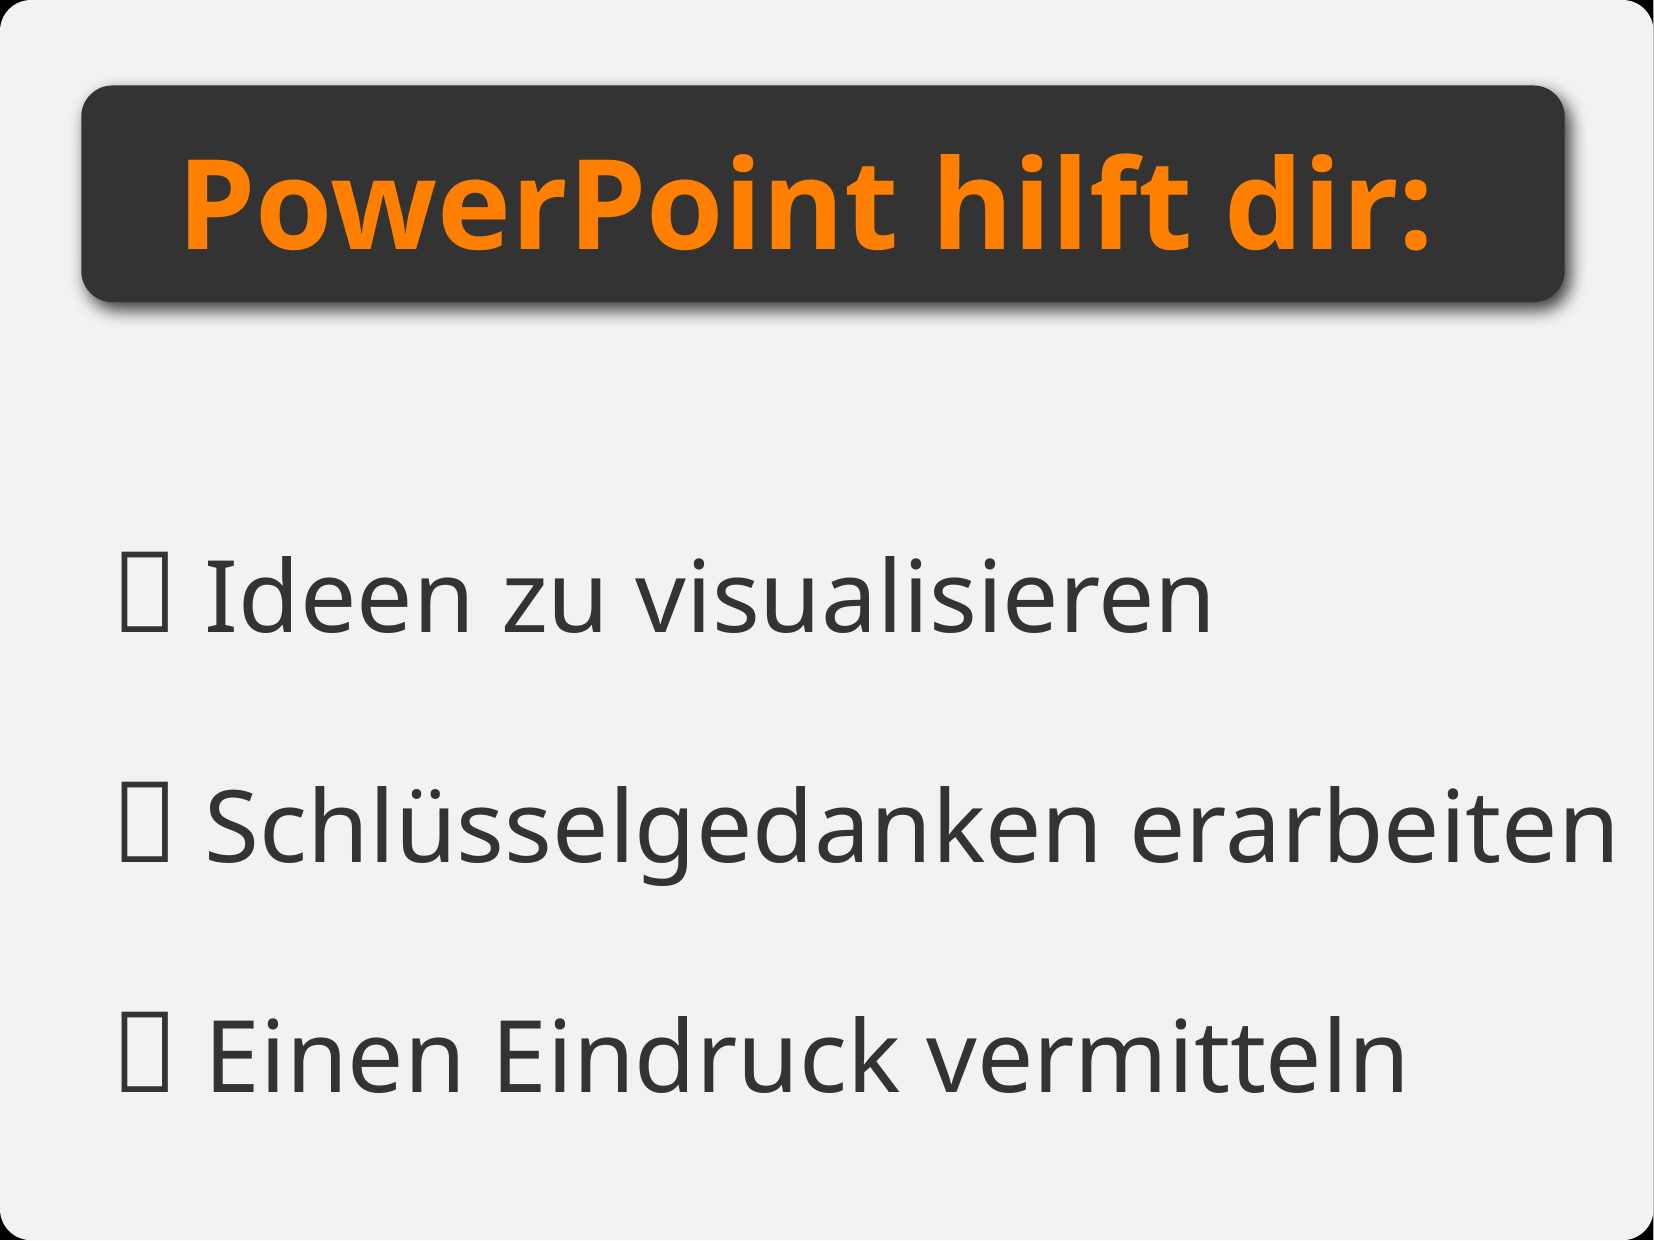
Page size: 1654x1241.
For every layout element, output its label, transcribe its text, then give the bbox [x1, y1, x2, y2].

text_box  Ideen zu visualisieren  Schlüsselgedanken erarbeiten  Einen Eindruck vermitteln [111, 435, 1554, 936]
picture [66, 72, 1592, 332]
text_box PowerPoint hilft dir: [176, 115, 1451, 267]
text_box [0, 0, 1654, 1241]
